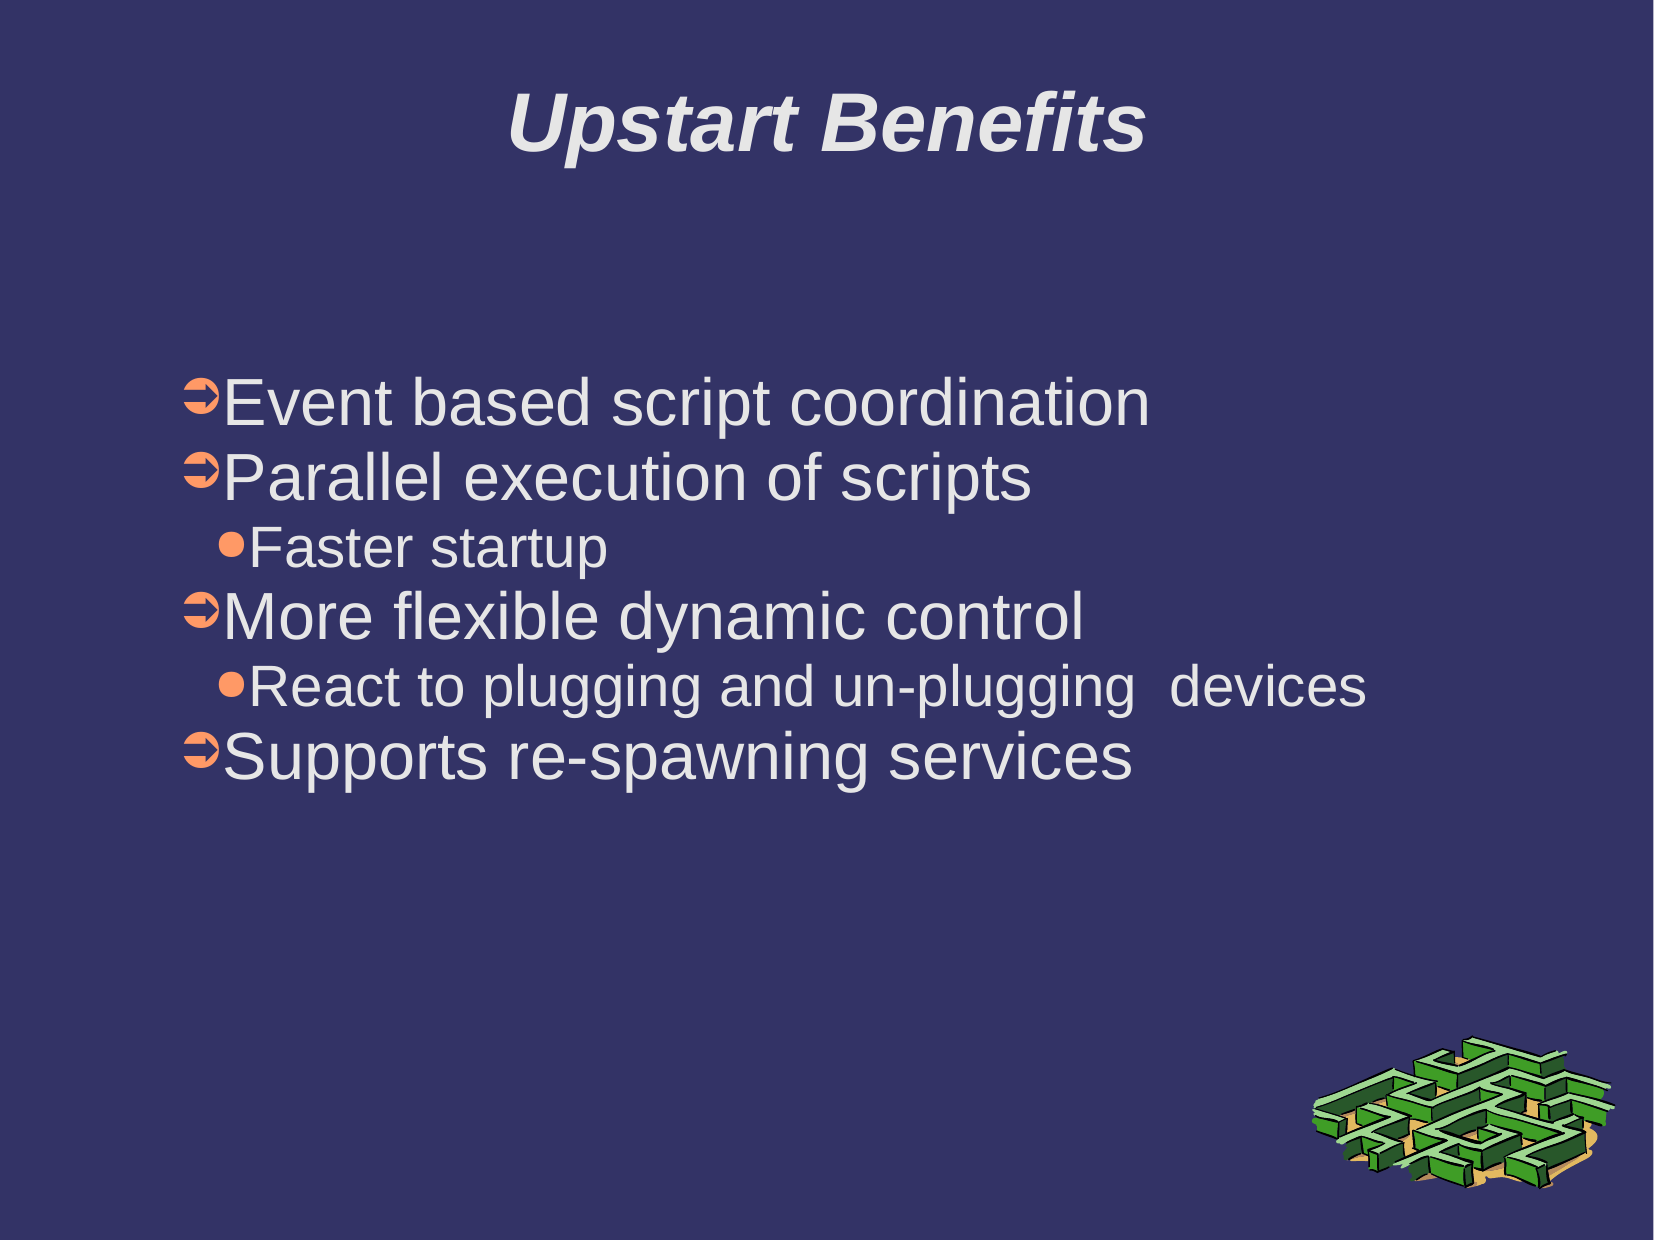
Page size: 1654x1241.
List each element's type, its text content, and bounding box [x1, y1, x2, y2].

title Upstart Benefits [121, 19, 1534, 227]
list Event based script coordination Parallel execution of scripts Faster startup More flexible dynamic control React to plugging and un-plugging devices Supports re-spawning services [178, 364, 1570, 1184]
